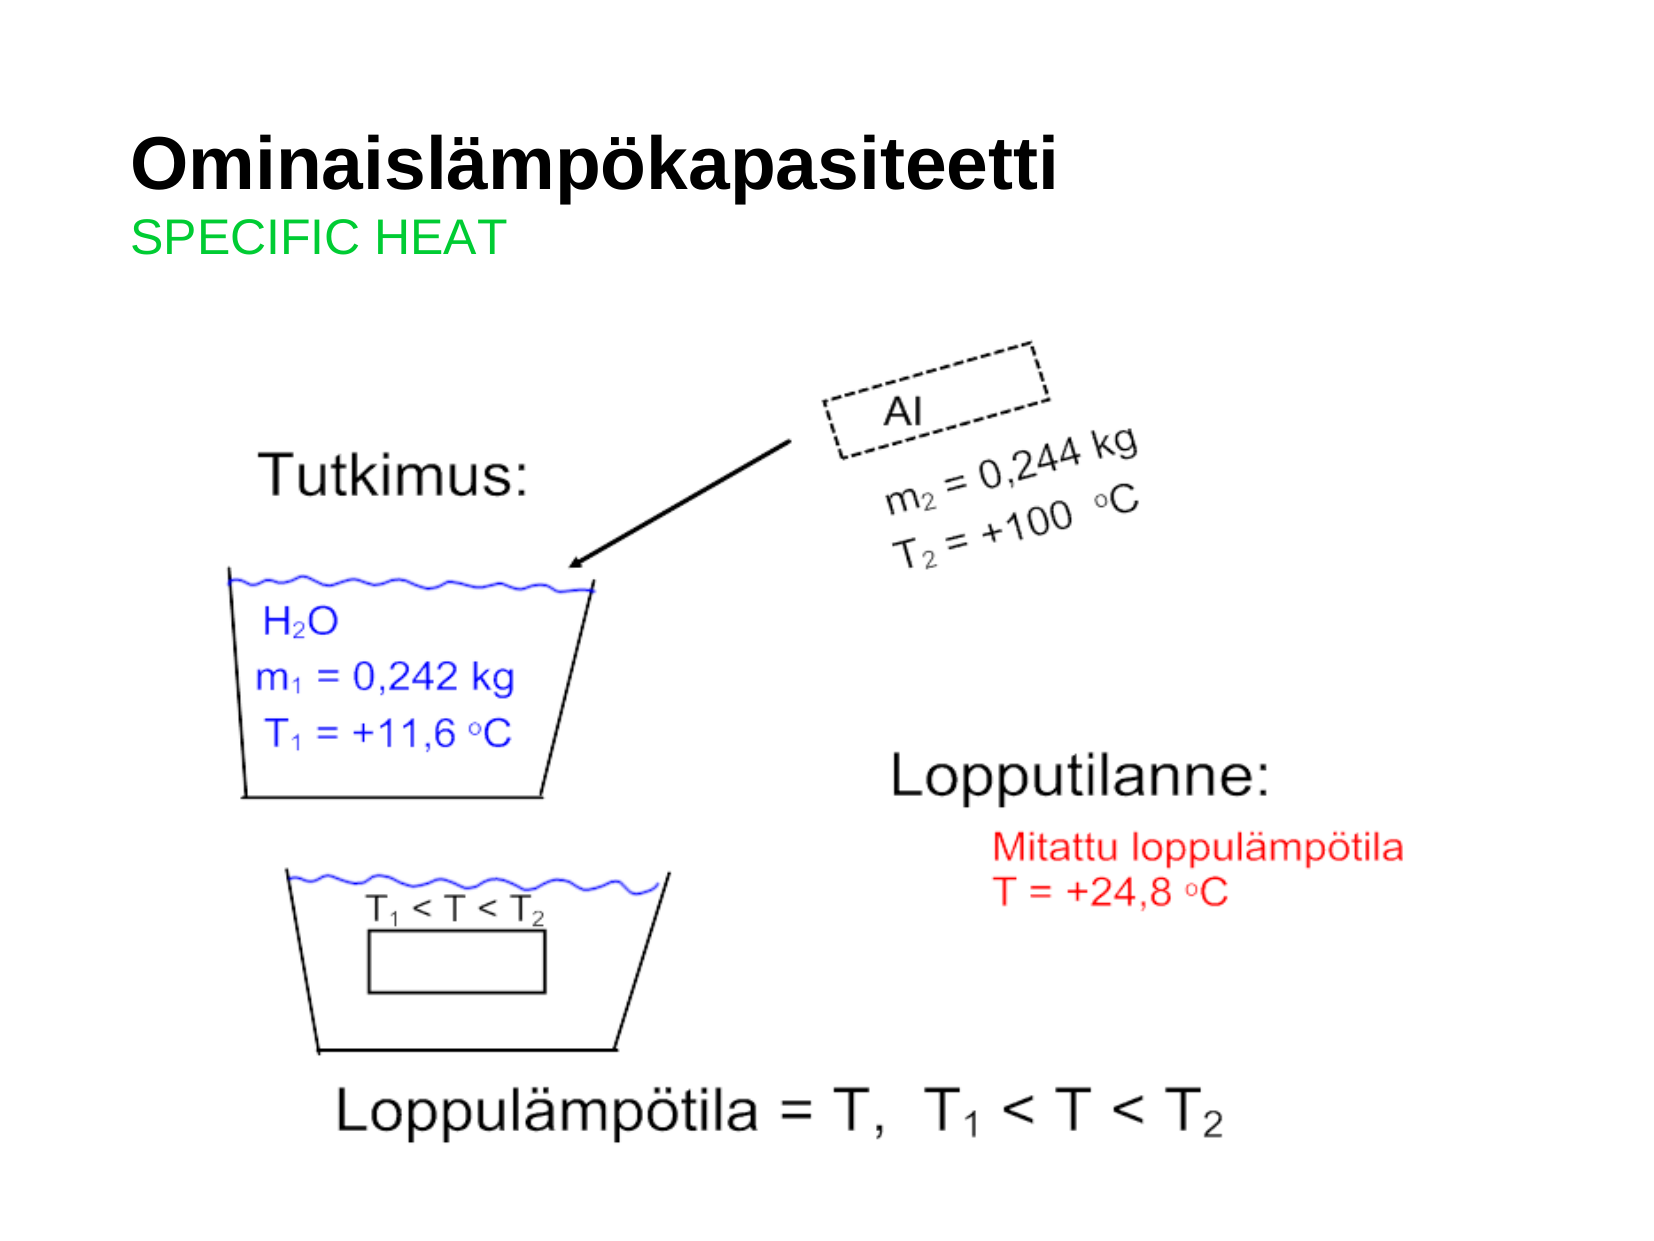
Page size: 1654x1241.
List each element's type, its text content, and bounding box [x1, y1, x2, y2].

picture [115, 295, 1465, 1193]
text_box Ominaislämpökapasiteetti SPECIFIC HEAT [115, 107, 1075, 213]
